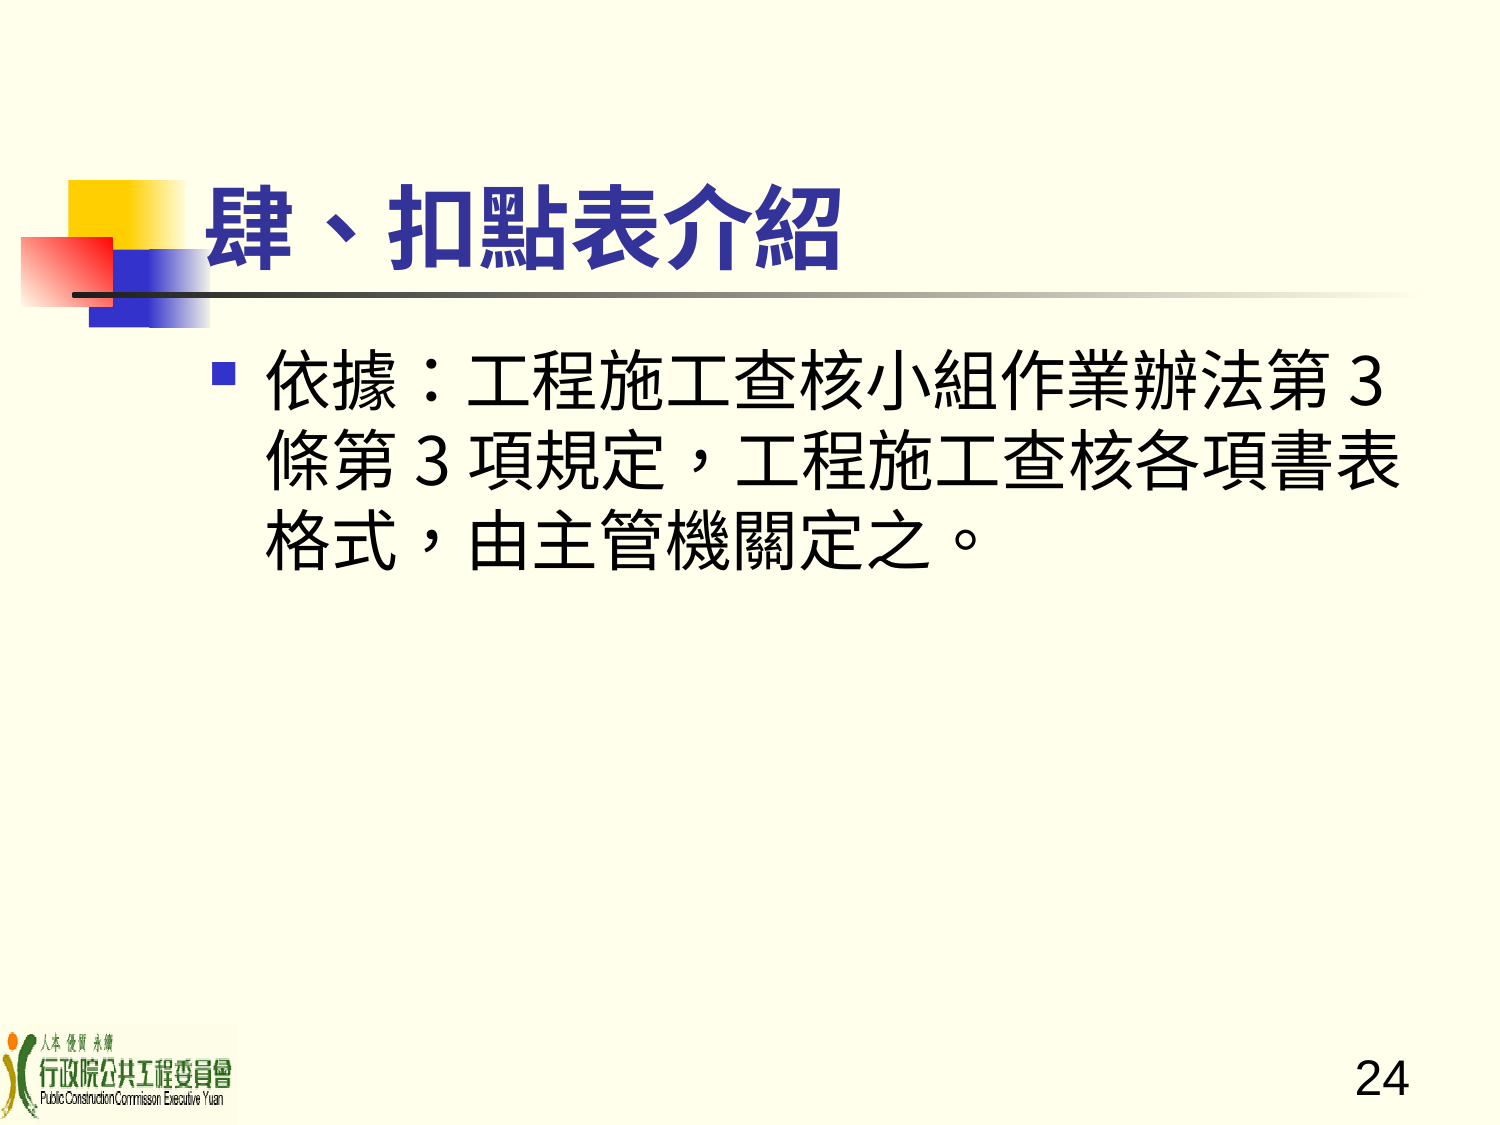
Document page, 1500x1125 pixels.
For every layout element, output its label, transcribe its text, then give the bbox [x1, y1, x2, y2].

title 肆、扣點表介紹 [188, 101, 1468, 289]
list 依據：工程施工查核小組作業辦法第3條第3項規定，工程施工查核各項書表格式，由主管機關定之。 [193, 331, 1469, 1007]
picture [0, 1024, 238, 1125]
